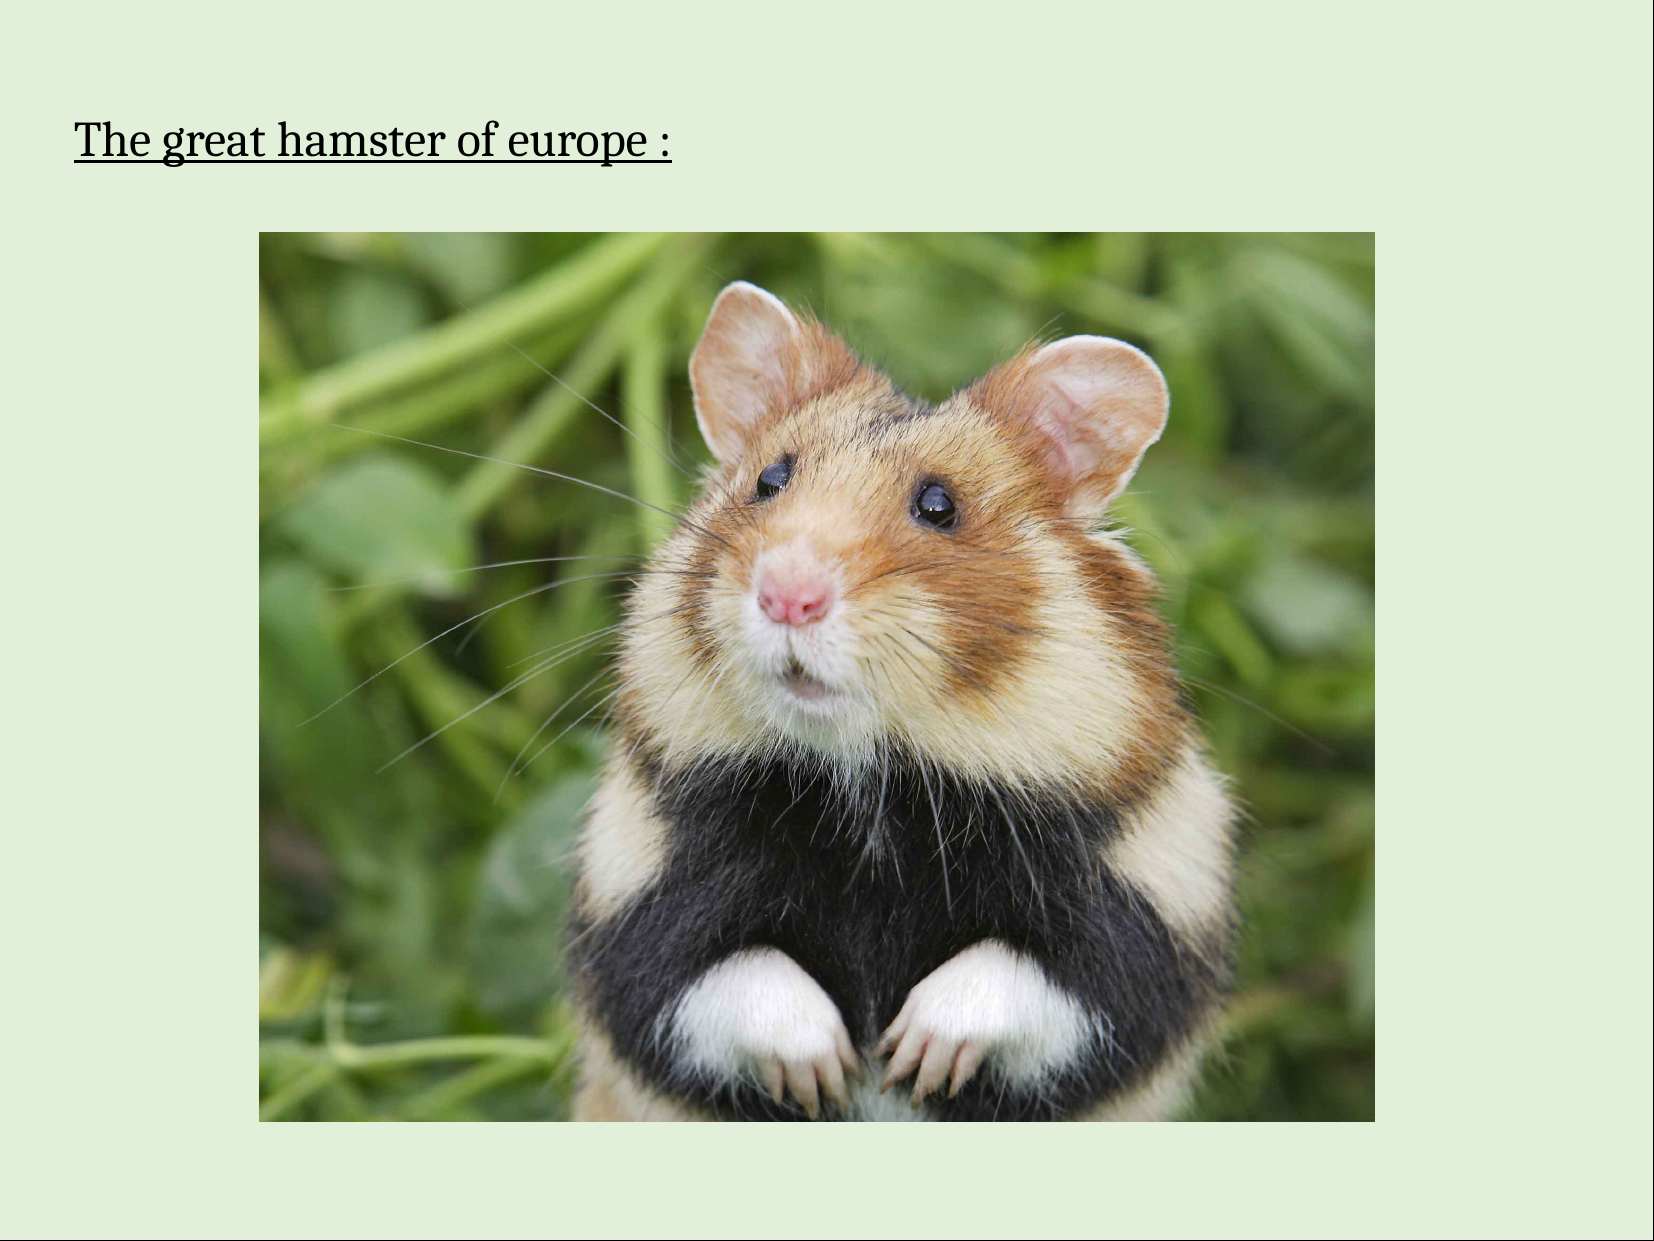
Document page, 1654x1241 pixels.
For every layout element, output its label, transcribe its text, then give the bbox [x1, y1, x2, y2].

text_box [0, 0, 1654, 1240]
text_box The great hamster of europe : [59, 103, 719, 178]
picture [259, 233, 1375, 1122]
